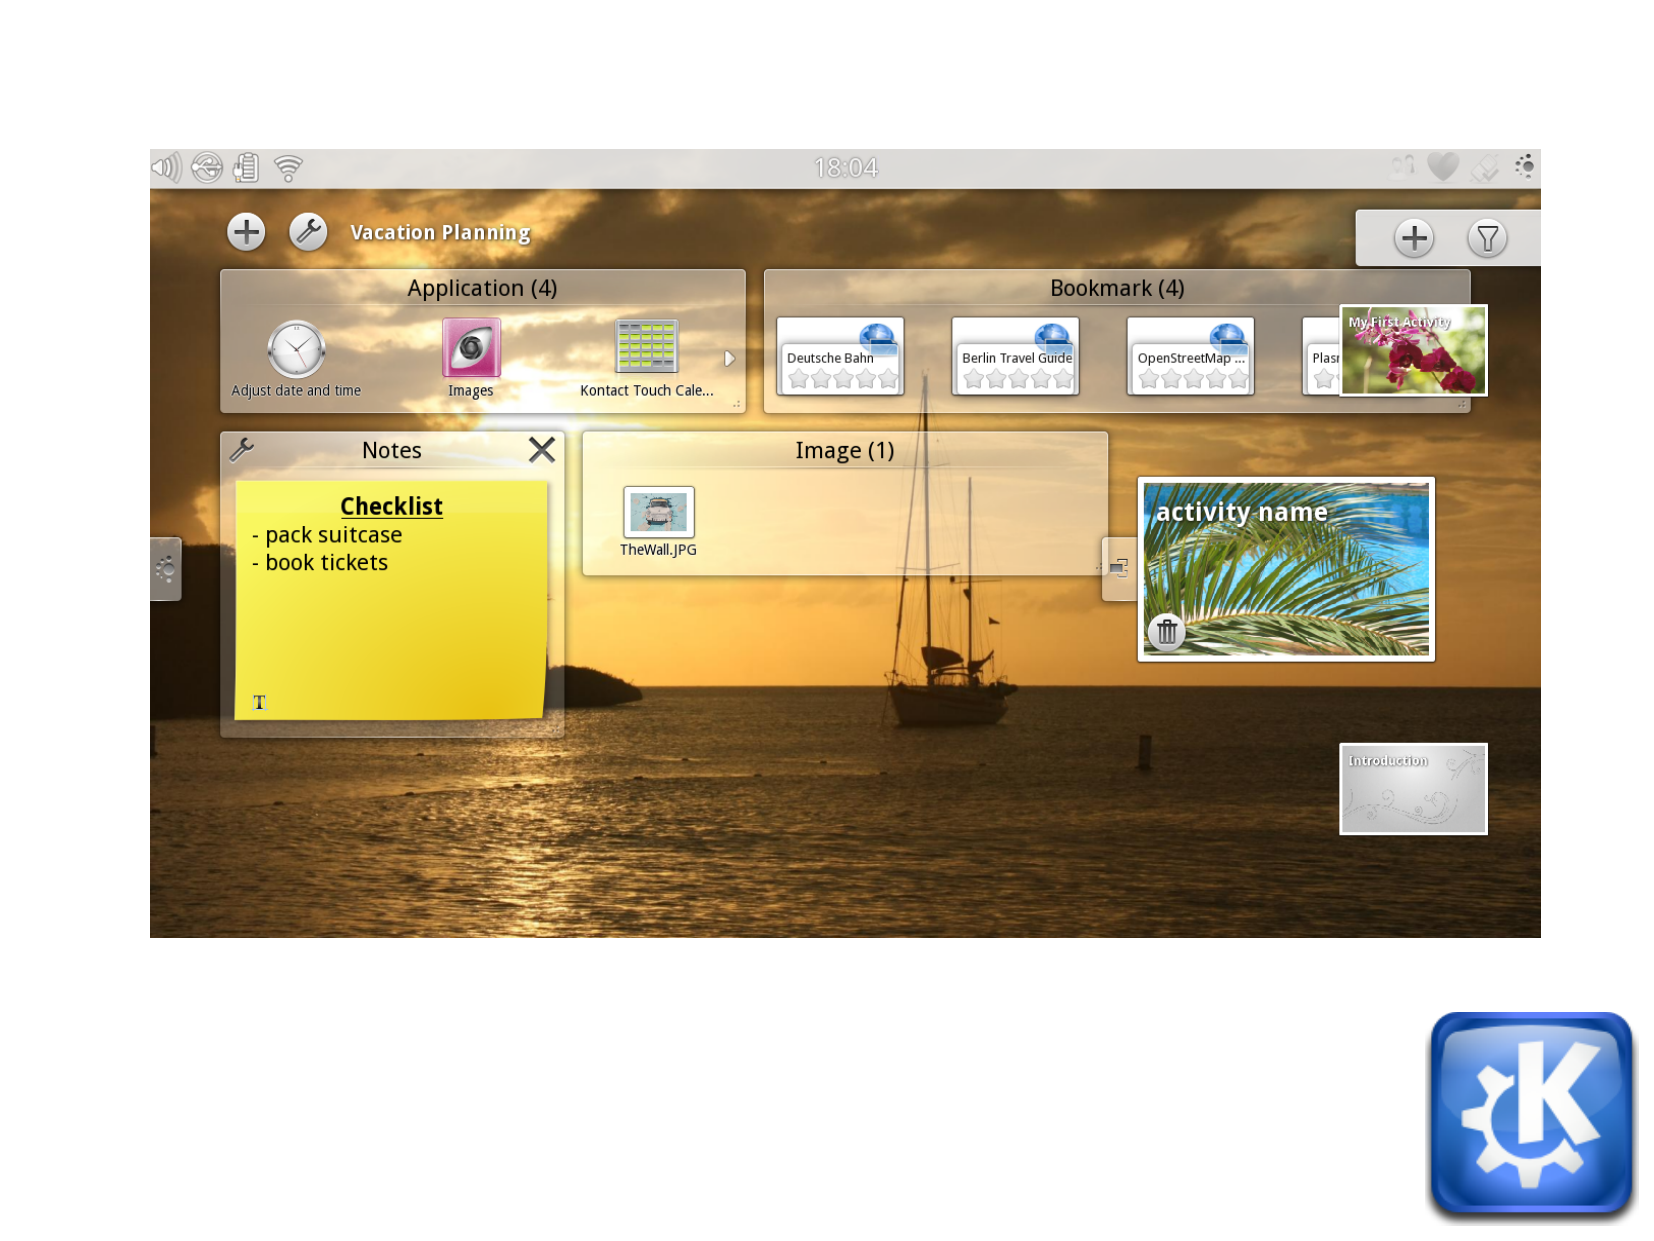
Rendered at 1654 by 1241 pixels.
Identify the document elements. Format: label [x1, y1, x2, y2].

picture [1425, 1012, 1639, 1226]
picture [150, 149, 1541, 938]
